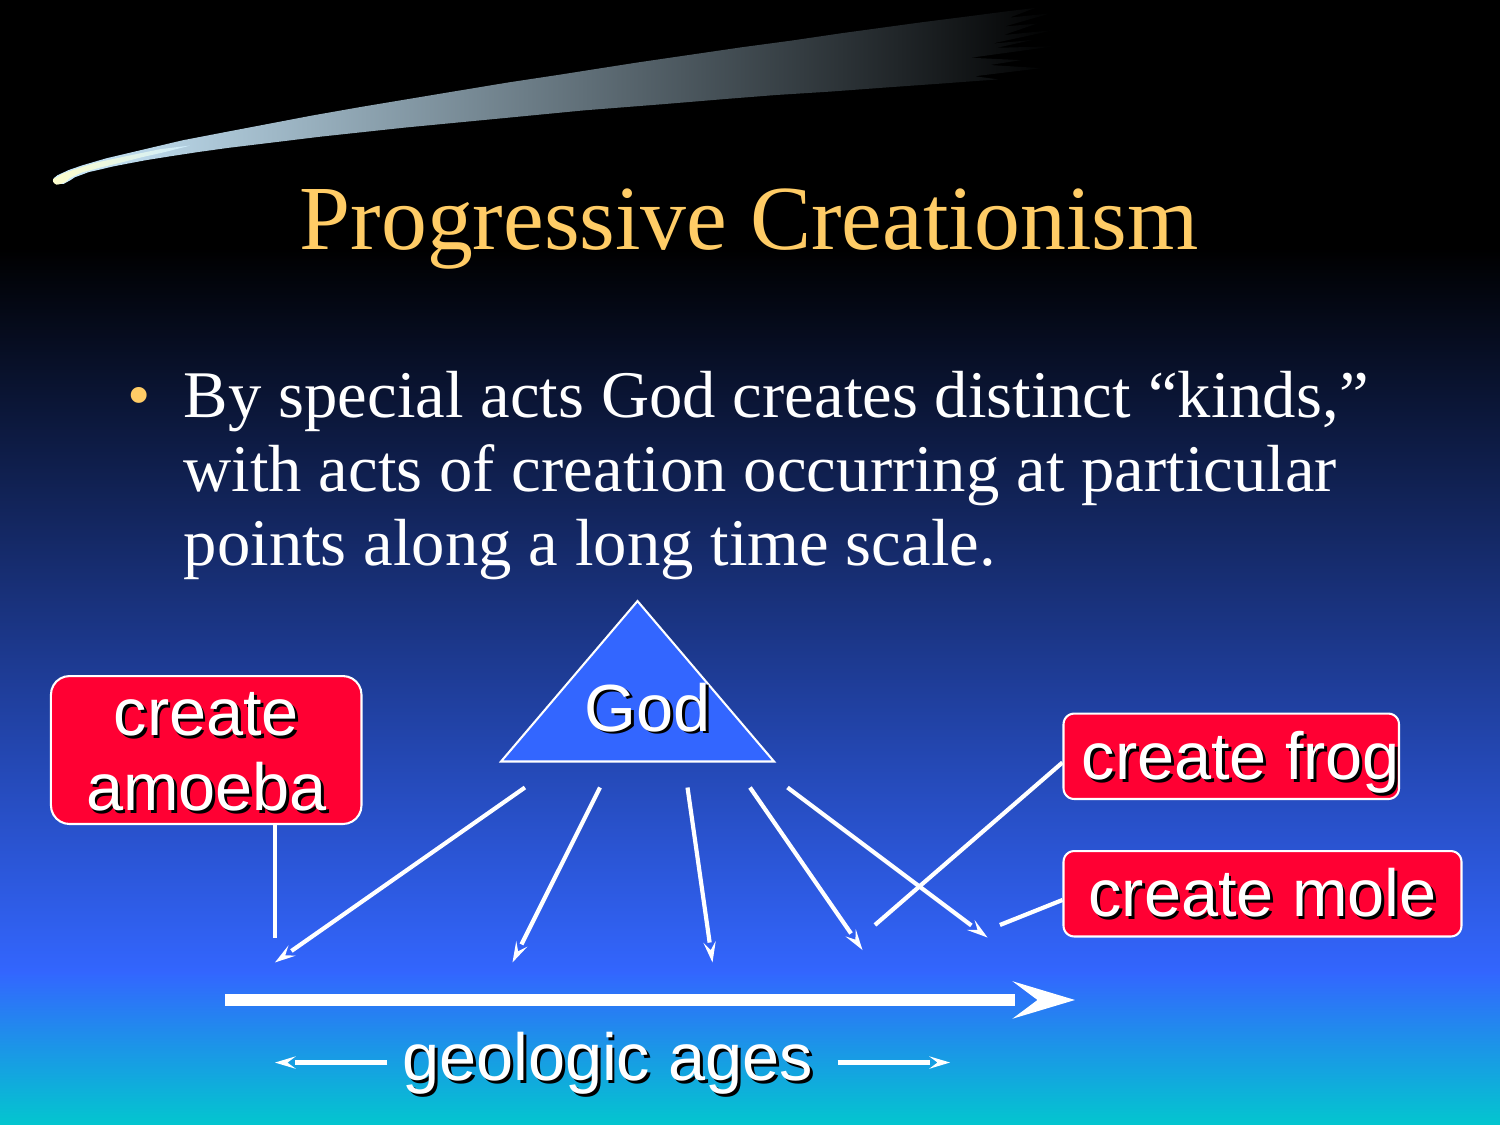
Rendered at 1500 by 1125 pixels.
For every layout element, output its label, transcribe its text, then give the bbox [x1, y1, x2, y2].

list By special acts God creates distinct “kinds,” with acts of creation occurring at particular points along a long time scale. [112, 349, 1388, 601]
text_box create mole [1063, 851, 1462, 937]
text_box create frog [1063, 713, 1400, 800]
text_box God [501, 601, 775, 762]
text_box geologic ages [387, 1012, 1175, 1103]
title Progressive Creationism [112, 124, 1388, 313]
text_box create amoeba [50, 676, 362, 824]
